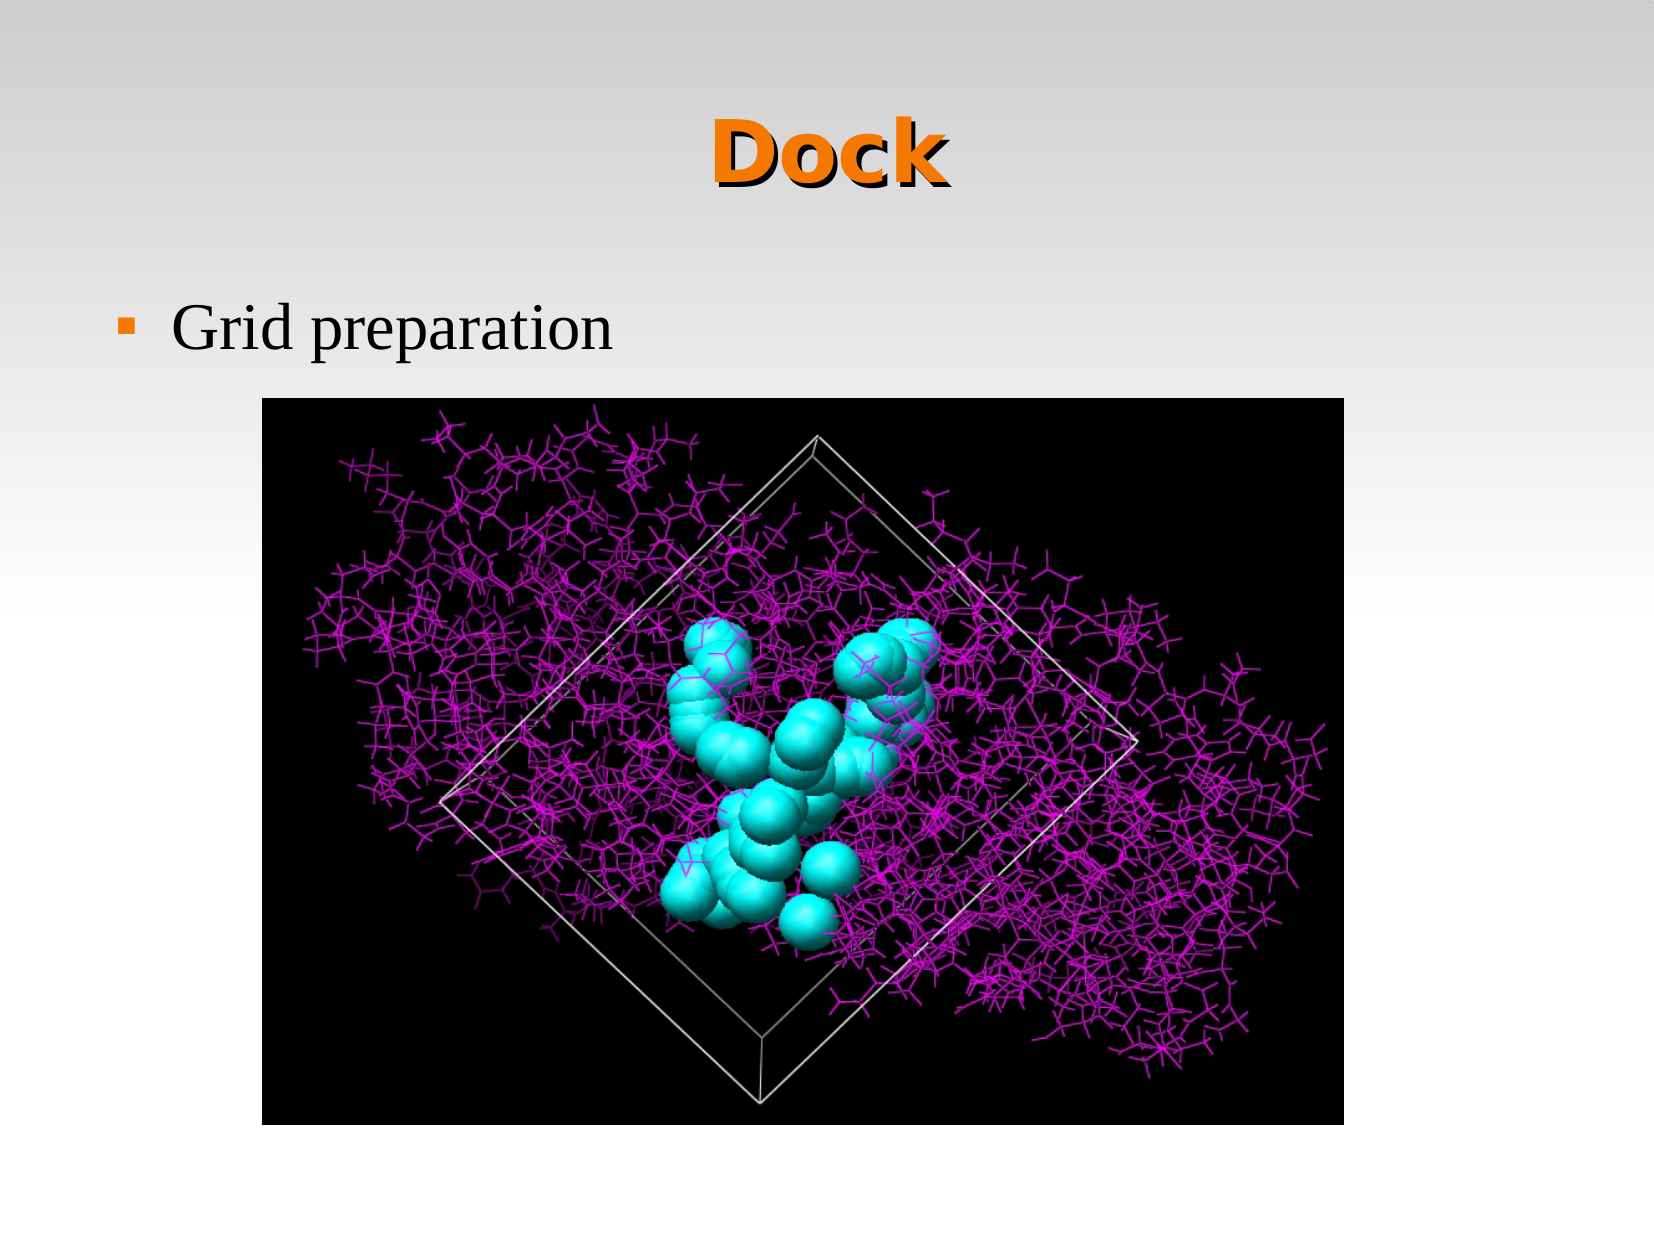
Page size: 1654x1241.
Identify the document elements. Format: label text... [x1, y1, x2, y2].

list Grid preparation [82, 290, 1571, 1109]
picture [262, 398, 1344, 1126]
title Dock [82, 49, 1571, 257]
